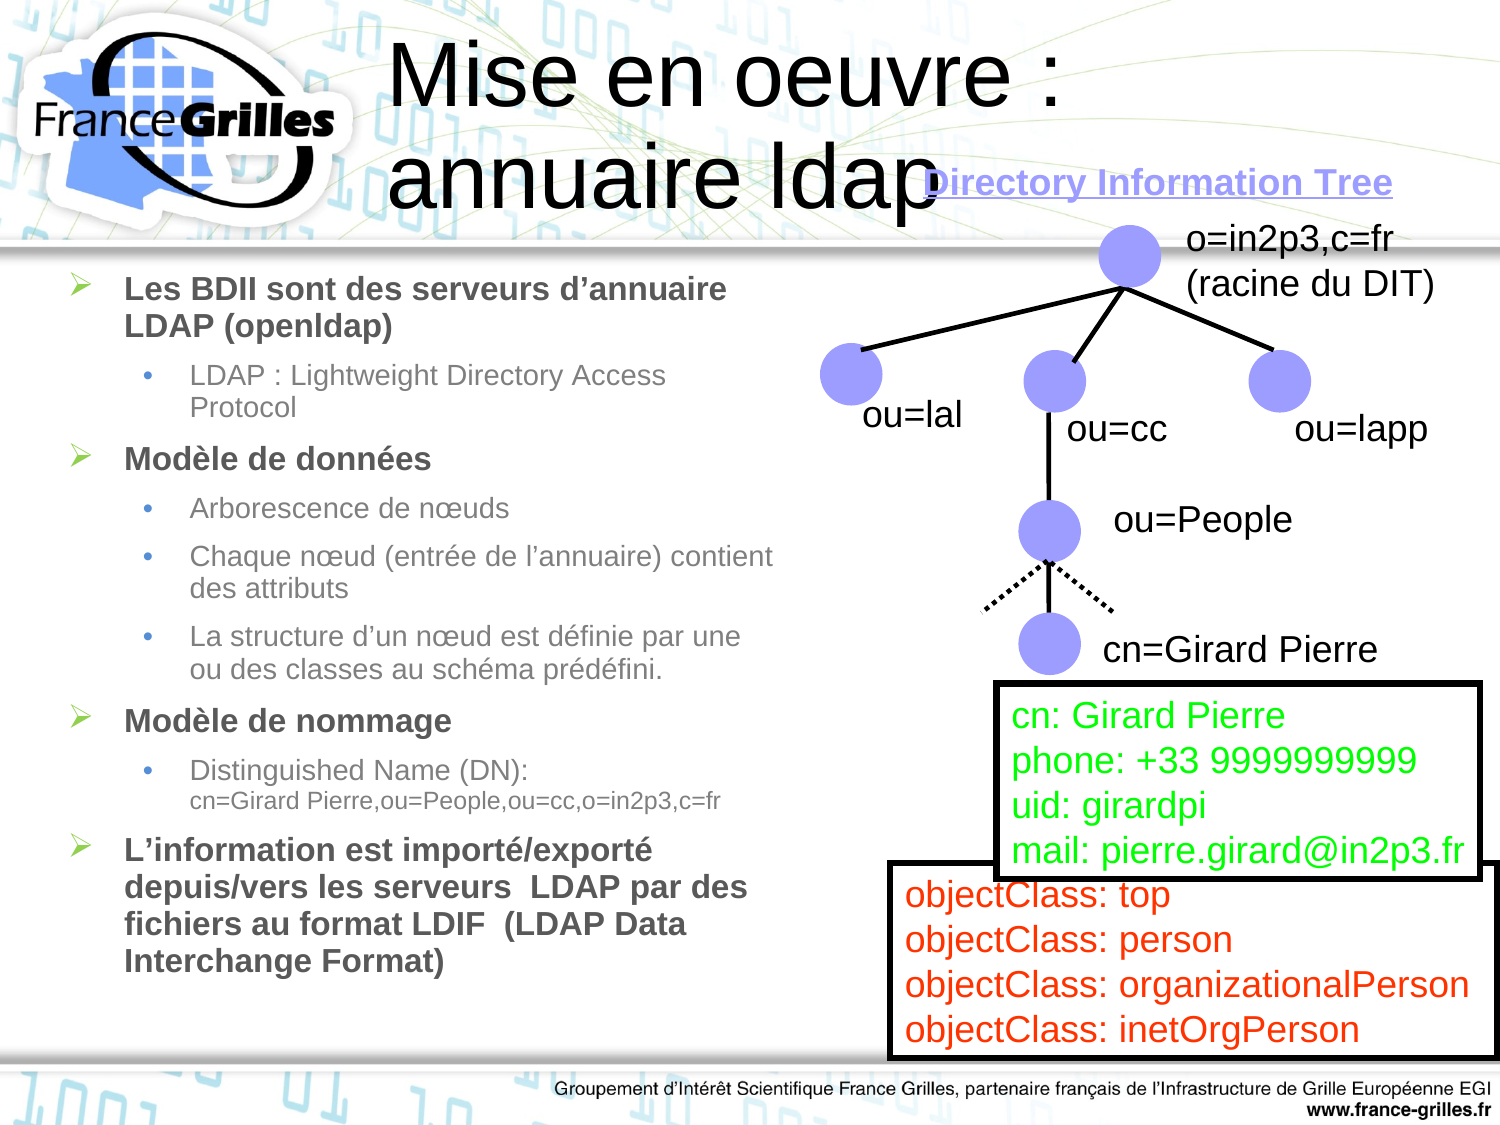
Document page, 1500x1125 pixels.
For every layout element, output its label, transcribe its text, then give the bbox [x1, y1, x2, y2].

text_box ou=lal [847, 381, 984, 443]
text_box Directory Information Tree [890, 149, 1427, 211]
text_box ou=People [1098, 487, 1424, 548]
text_box cn=Girard Pierre [1087, 617, 1402, 679]
text_box [1018, 500, 1081, 562]
text_box cn: Girard Pierre phone: +33 9999999999 uid: girardpi mail: pierre.girard@in2p3.fr [996, 683, 1480, 879]
text_box ou=lapp [1279, 396, 1448, 458]
text_box [1248, 350, 1312, 413]
picture [0, 0, 1500, 1125]
text_box [819, 342, 883, 406]
text_box objectClass: top objectClass: person objectClass: organizationalPerson objectClass: inetOrgPerson [890, 862, 1498, 1059]
text_box [1098, 224, 1162, 288]
list Les BDII sont des serveurs d’annuaire LDAP (openldap) LDAP : Lightweight Directory Access Protocol Modèle de données Arborescence de nœuds Chaque nœud (entrée de l’annuaire) contient des attributs La structure d’un nœud est définie par une ou des classes au schéma prédéfini. Modèle de nommage Distinguished Name (DN): cn=Girard Pierre,ou=People,ou=cc,o=in2p3,c=fr L’information est importé/exporté depuis/vers les serveurs LDAP par des fichiers au format LDIF (LDAP Data Interchange Format) [53, 262, 798, 1069]
text_box ou=cc [1051, 396, 1199, 458]
text_box [1023, 350, 1087, 412]
title Mise en oeuvre : annuaire ldap [372, 4, 1459, 248]
text_box o=in2p3,c=fr (racine du DIT) [1171, 205, 1464, 312]
text_box [1018, 612, 1081, 676]
